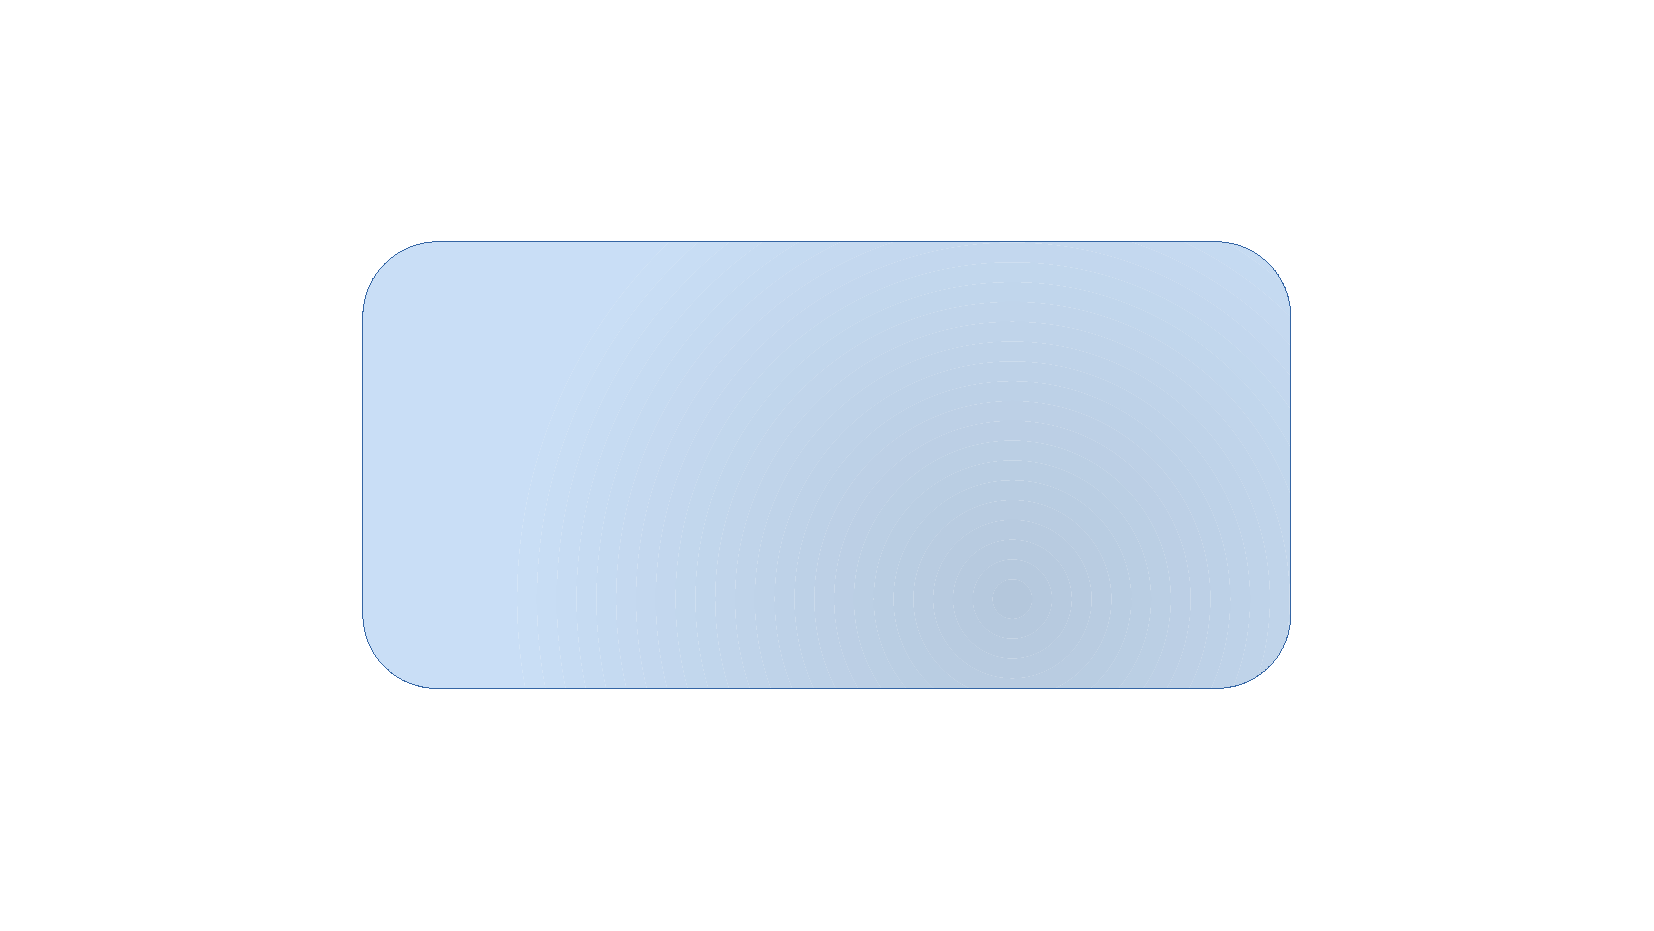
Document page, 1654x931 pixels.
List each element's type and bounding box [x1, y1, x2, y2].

text_box [362, 241, 1291, 689]
